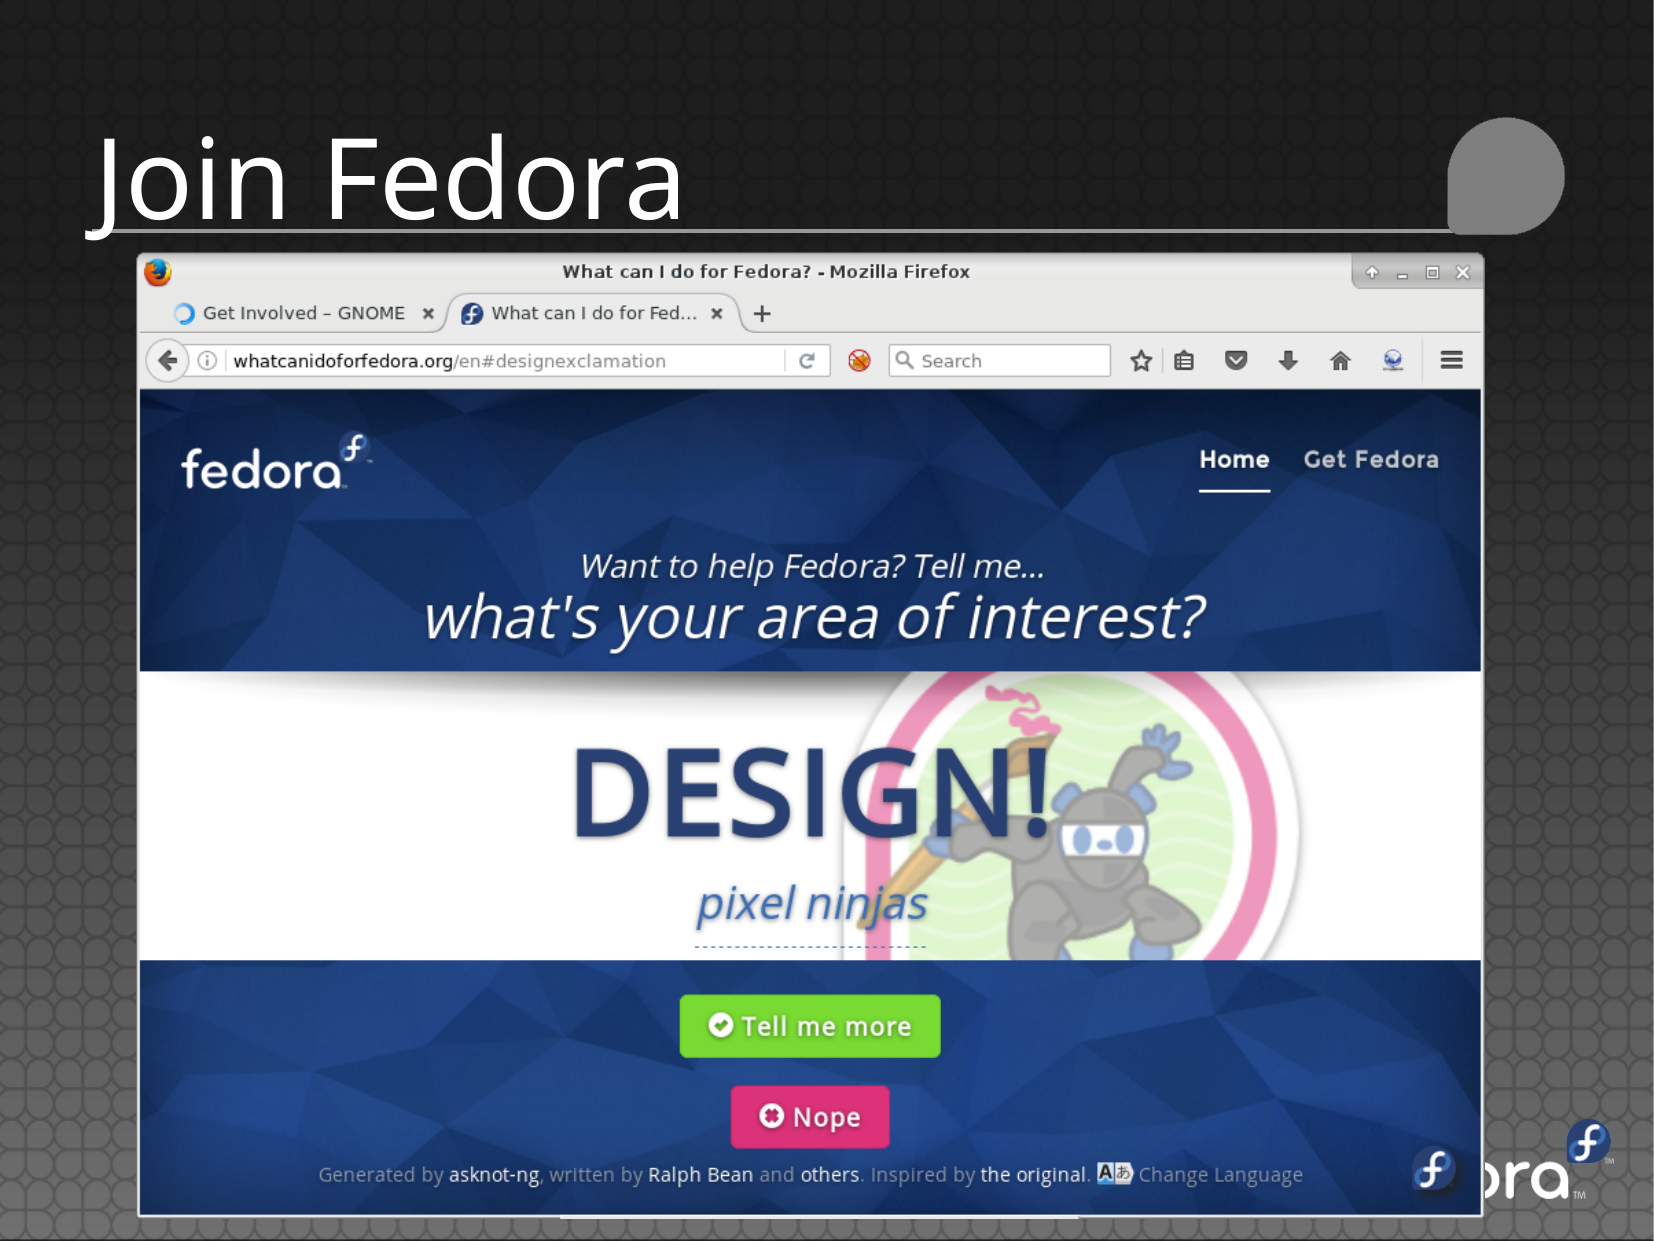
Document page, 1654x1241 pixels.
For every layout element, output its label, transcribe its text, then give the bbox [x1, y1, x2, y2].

title Join Fedora [94, 100, 1426, 251]
picture [0, 0, 1654, 1241]
